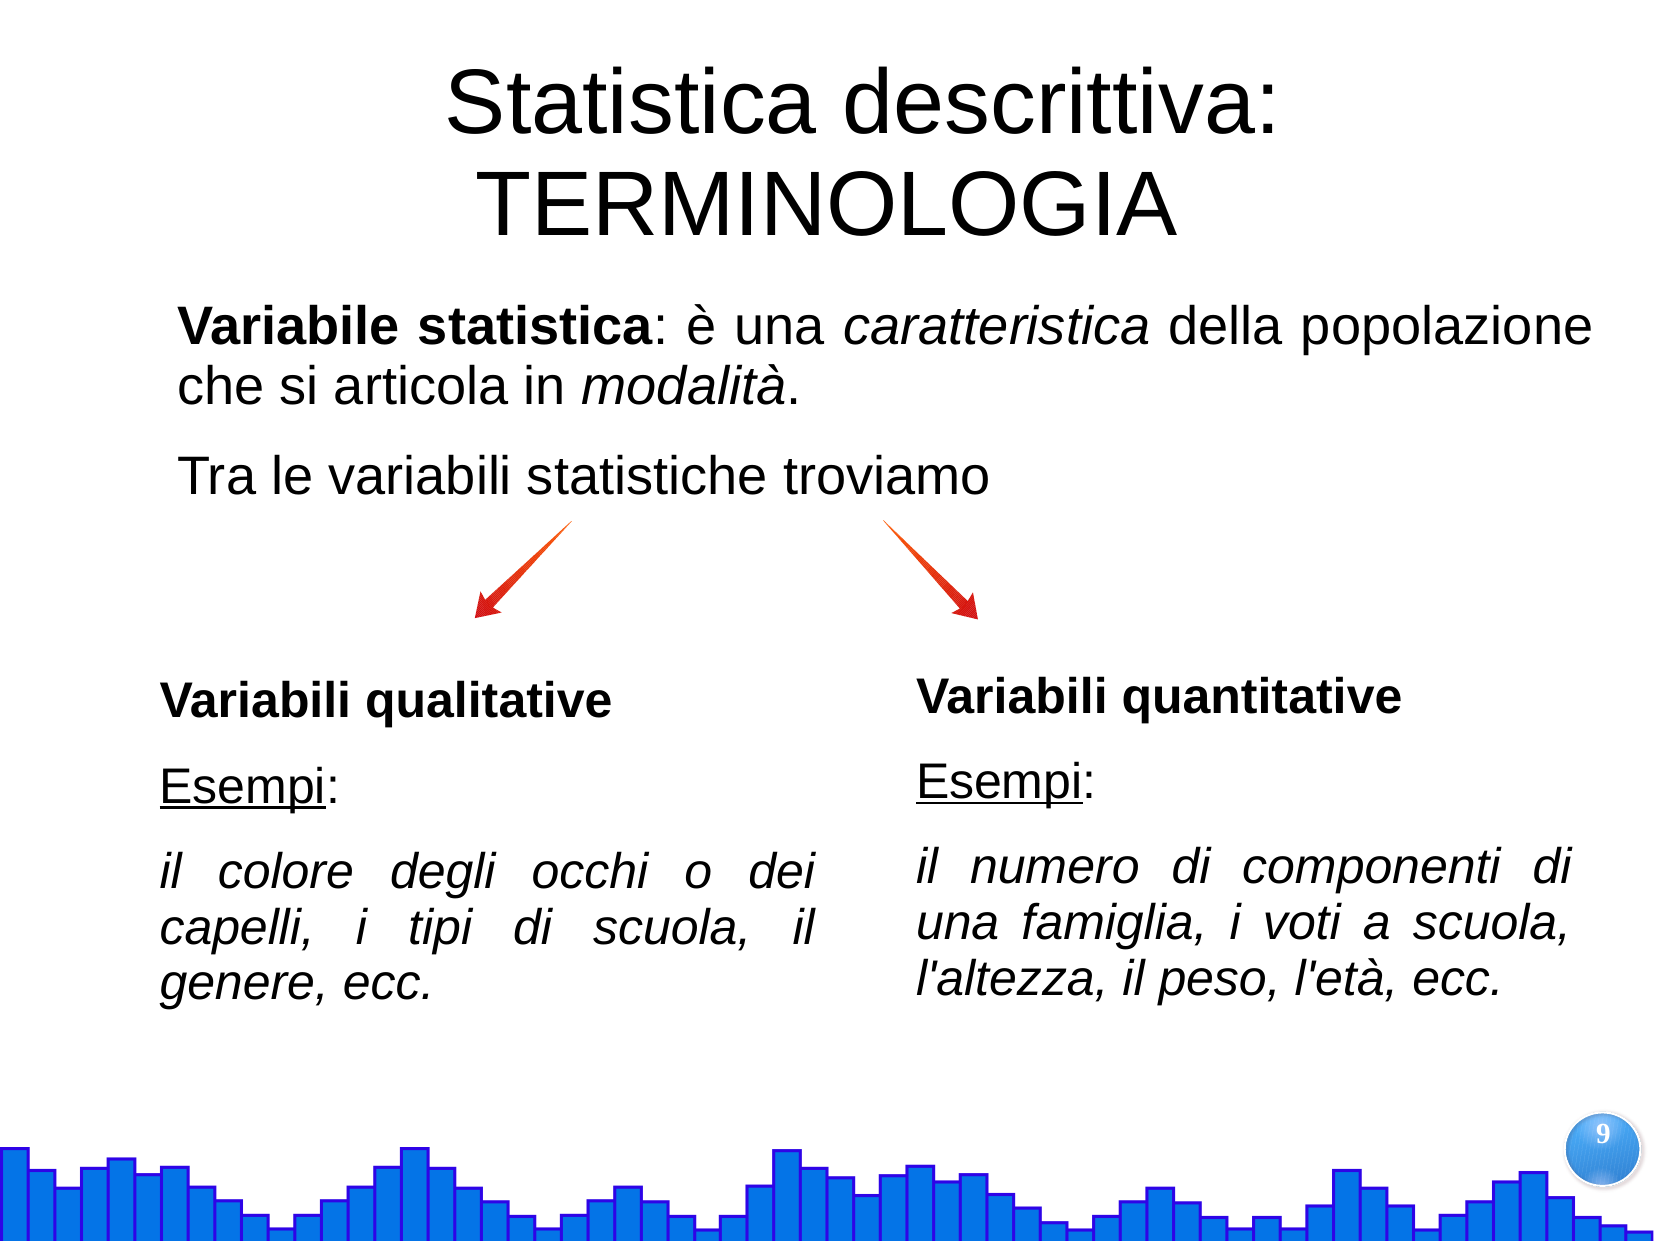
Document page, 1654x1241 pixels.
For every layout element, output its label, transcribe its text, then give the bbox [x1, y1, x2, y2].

list Variabili qualitative Esempi: il colore degli occhi o dei capelli, i tipi di scuola, il genere, ecc. [88, 672, 815, 1052]
title Statistica descrittiva: TERMINOLOGIA [82, 49, 1571, 257]
list Variabili quantitative Esempi: il numero di componenti di una famiglia, i voti a scuola, l'altezza, il peso, l'età, ecc. [845, 668, 1572, 1012]
picture [0, 1147, 1654, 1241]
list Variabile statistica: è una caratteristica della popolazione che si articola in modalità. Tra le variabili statistiche troviamo [106, 295, 1595, 556]
picture [869, 506, 993, 633]
picture [460, 507, 586, 633]
